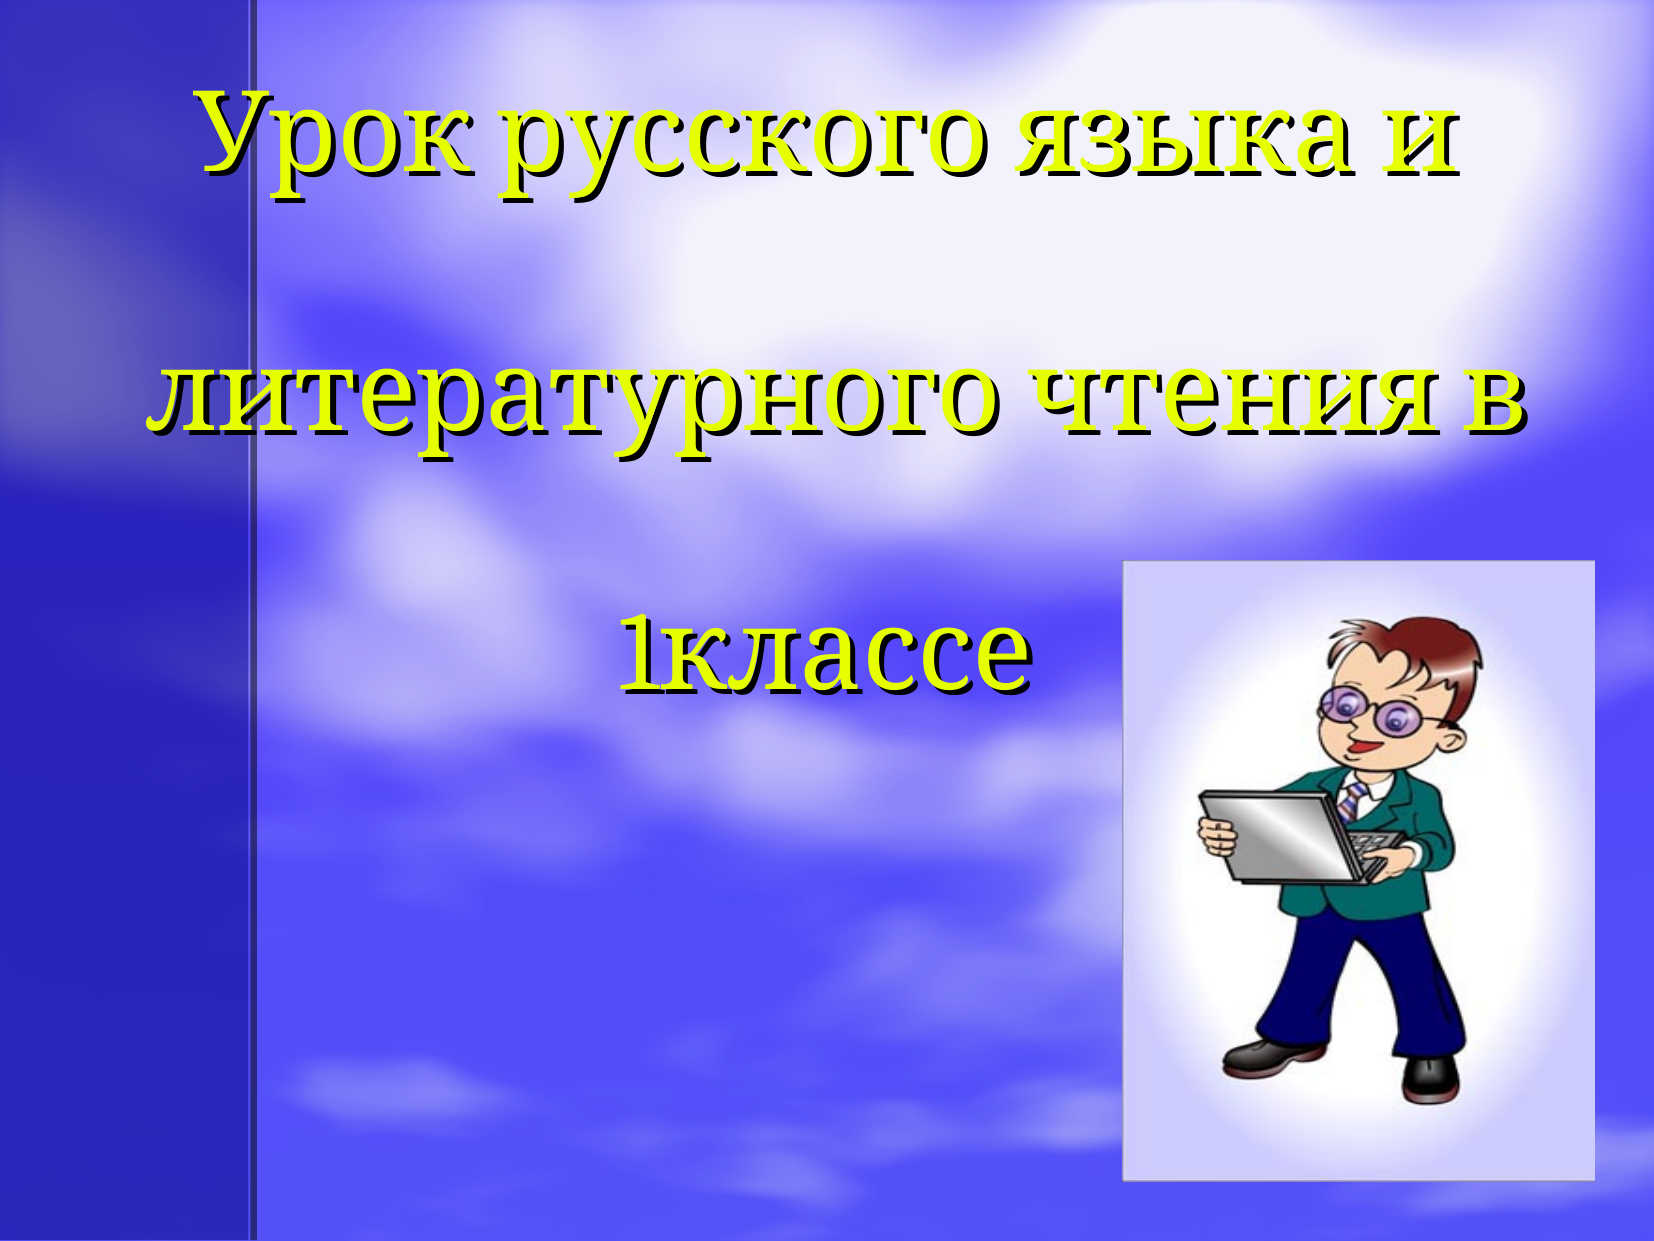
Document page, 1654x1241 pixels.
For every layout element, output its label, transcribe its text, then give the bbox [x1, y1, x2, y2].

picture [1122, 560, 1595, 1182]
subtitle Урок русского языка и литературного чтения в 1классе [119, 63, 1533, 724]
